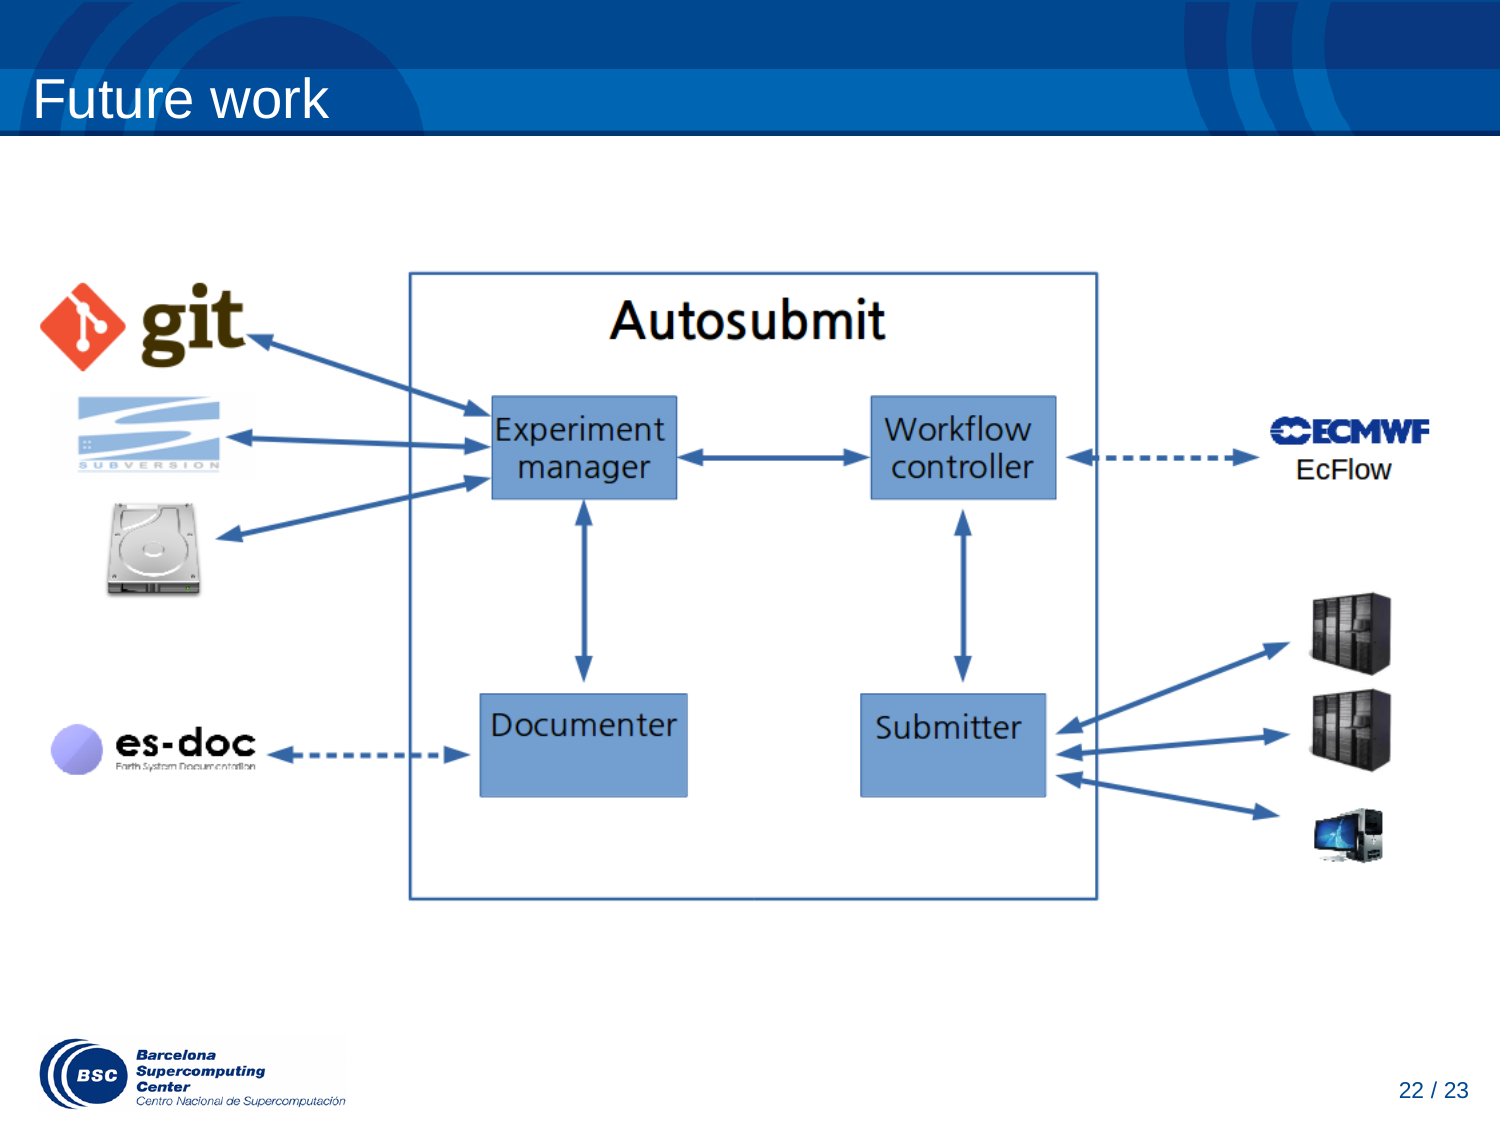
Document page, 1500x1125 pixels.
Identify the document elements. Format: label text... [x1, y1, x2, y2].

picture [35, 251, 1456, 910]
picture [37, 1035, 347, 1111]
title Future work [17, 7, 1483, 138]
text_box <number> / 23 [1364, 1042, 1484, 1111]
picture [0, 0, 1500, 136]
